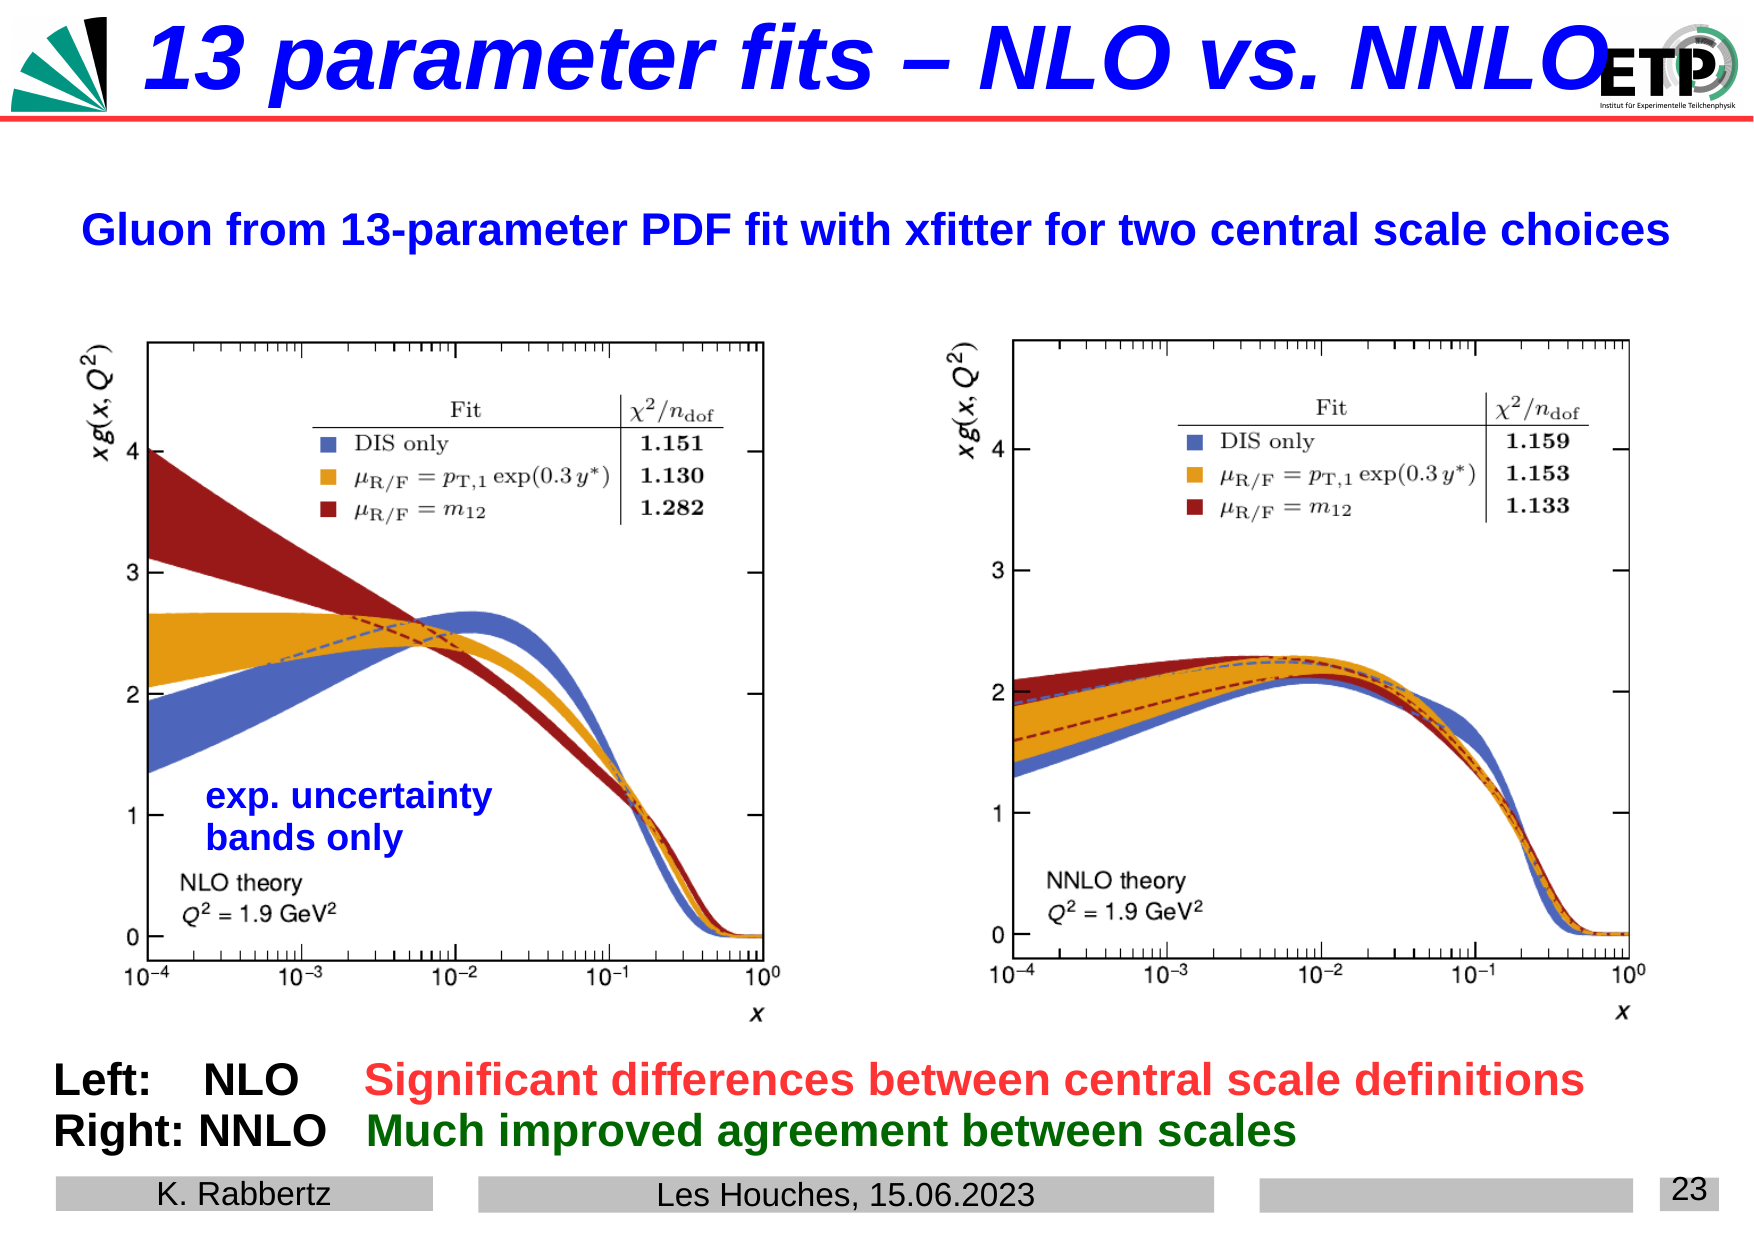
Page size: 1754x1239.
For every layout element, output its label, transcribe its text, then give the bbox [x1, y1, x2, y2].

text_box exp. uncertainty bands only [193, 768, 505, 865]
title 13 parameter fits – NLO vs. NNLO [124, 0, 1630, 116]
text_box Gluon from 13-parameter PDF fit with xfitter for two central scale choices [69, 198, 1685, 262]
picture [74, 327, 794, 1033]
picture [11, 17, 107, 113]
picture [1630, 17, 1745, 112]
picture [936, 327, 1656, 1033]
text_box Left: NLO Significant differences between central scale definitions Right: NNLO Much improved agreement between scales [41, 1047, 1713, 1163]
